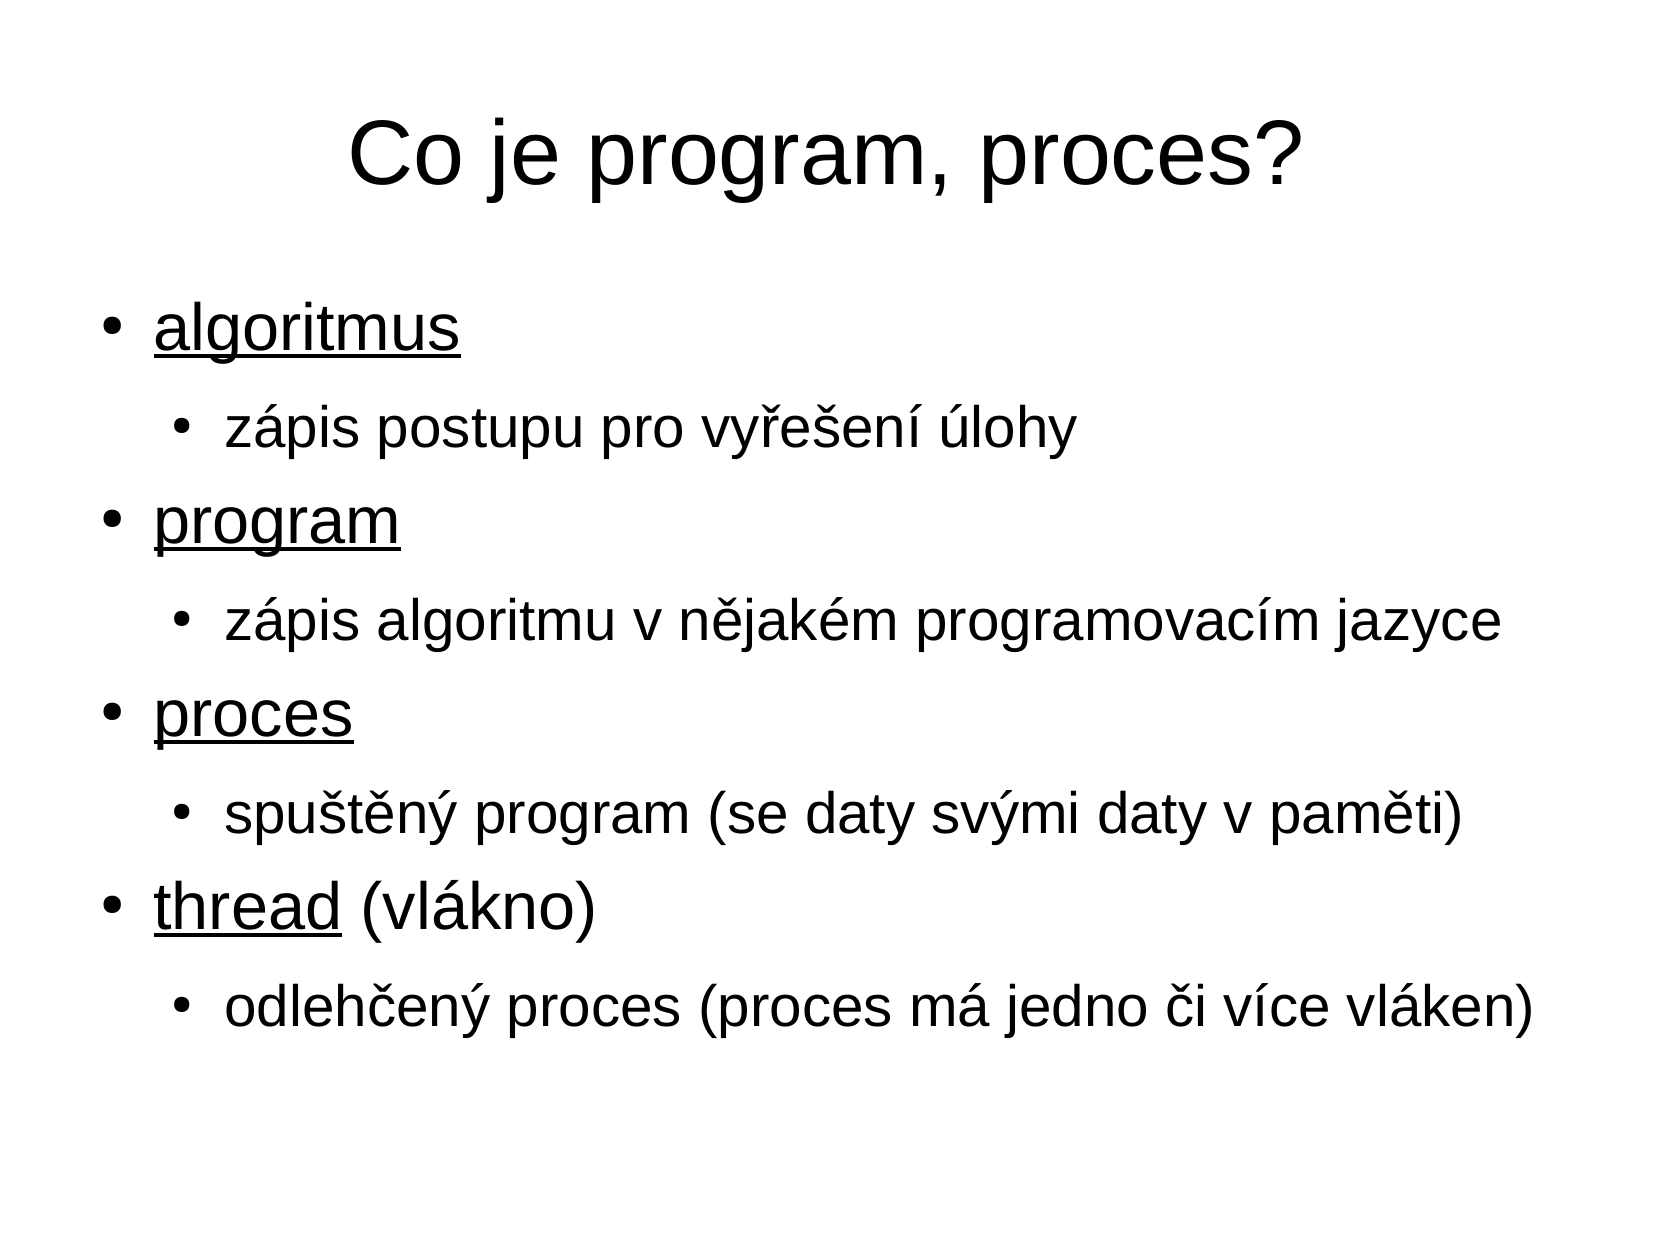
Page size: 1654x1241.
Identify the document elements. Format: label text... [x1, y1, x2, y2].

title Co je program, proces? [82, 56, 1571, 250]
list algoritmus zápis postupu pro vyřešení úlohy program zápis algoritmu v nějakém programovacím jazyce proces spuštěný program (se daty svými daty v paměti) thread (vlákno) odlehčený proces (proces má jedno či více vláken) [82, 290, 1571, 1094]
